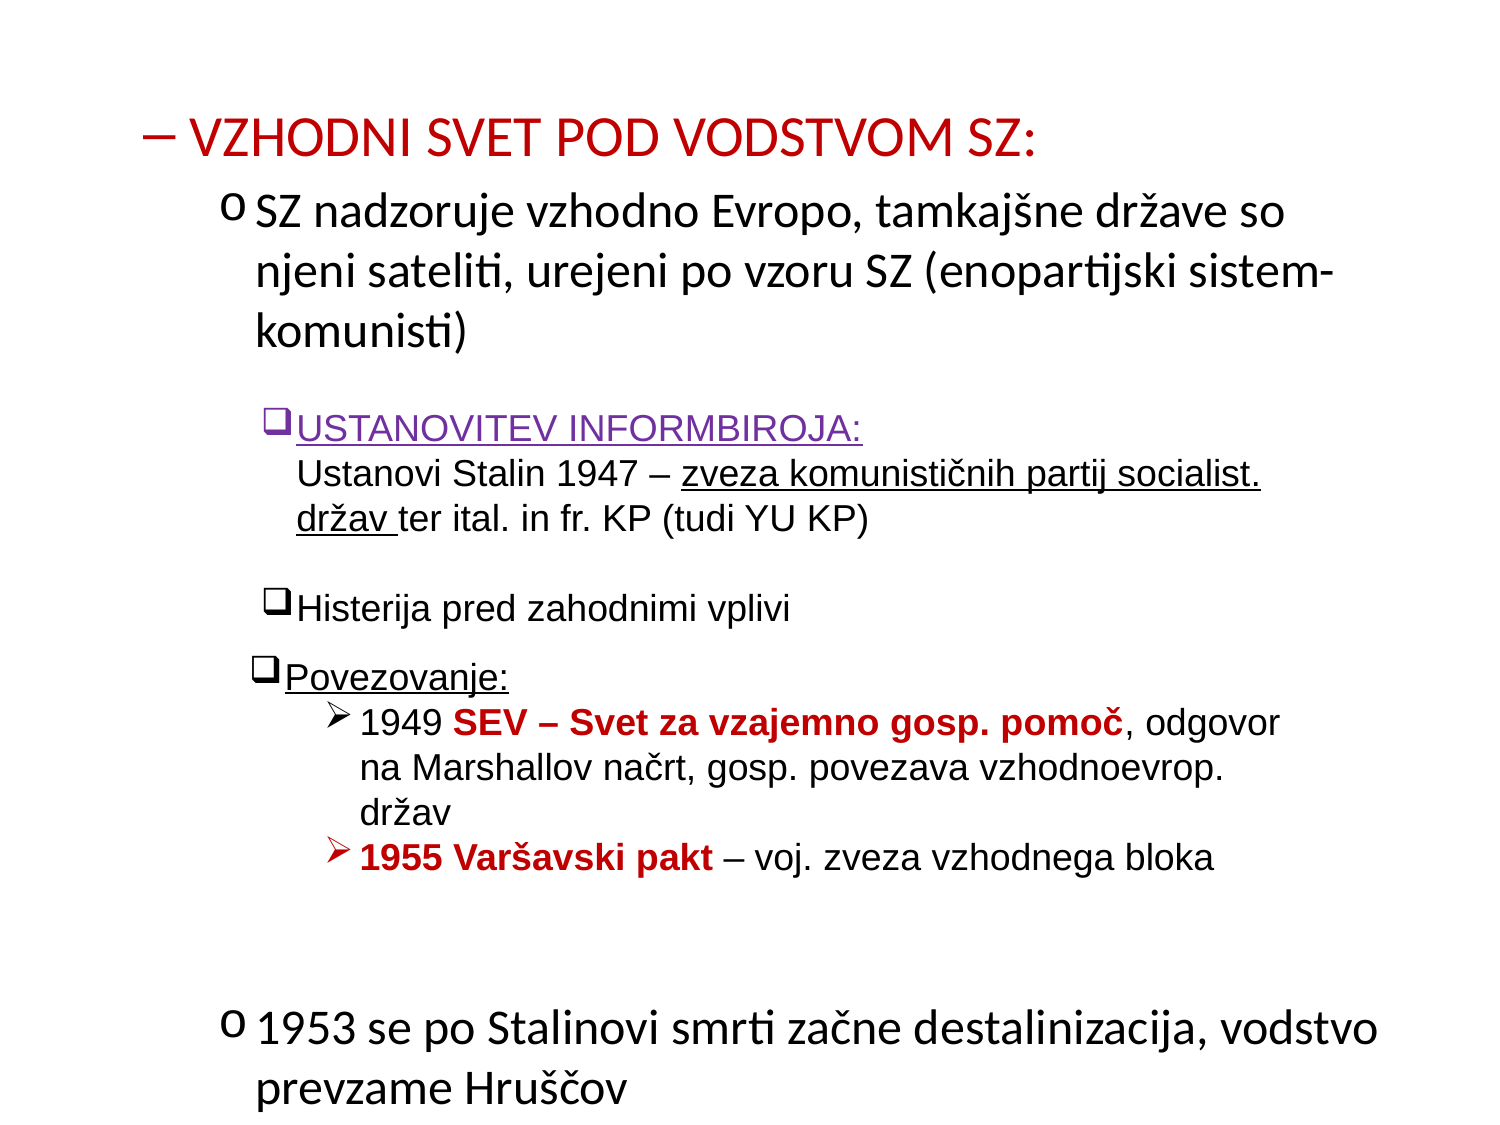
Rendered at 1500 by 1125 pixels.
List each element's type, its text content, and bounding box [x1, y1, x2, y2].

text_box Povezovanje: 1949 SEV – Svet za vzajemno gosp. pomoč, odgovor na Marshallov načrt, gosp. povezava vzhodnoevrop. držav 1955 Varšavski pakt – voj. zveza vzhodnega bloka [194, 645, 1341, 886]
text_box USTANOVITEV INFORMBIROJA: Ustanovi Stalin 1947 – zveza komunističnih partij socialist. držav ter ital. in fr. KP (tudi YU KP) Histerija pred zahodnimi vplivi [206, 397, 1341, 645]
list VZHODNI SVET POD VODSTVOM SZ: SZ nadzoruje vzhodno Evropo, tamkajšne države so njeni sateliti, urejeni po vzoru SZ (enopartijski sistem- komunisti) 1953 se po Stalinovi smrti začne destalinizacija, vodstvo prevzame Hruščov [53, 90, 1404, 1000]
